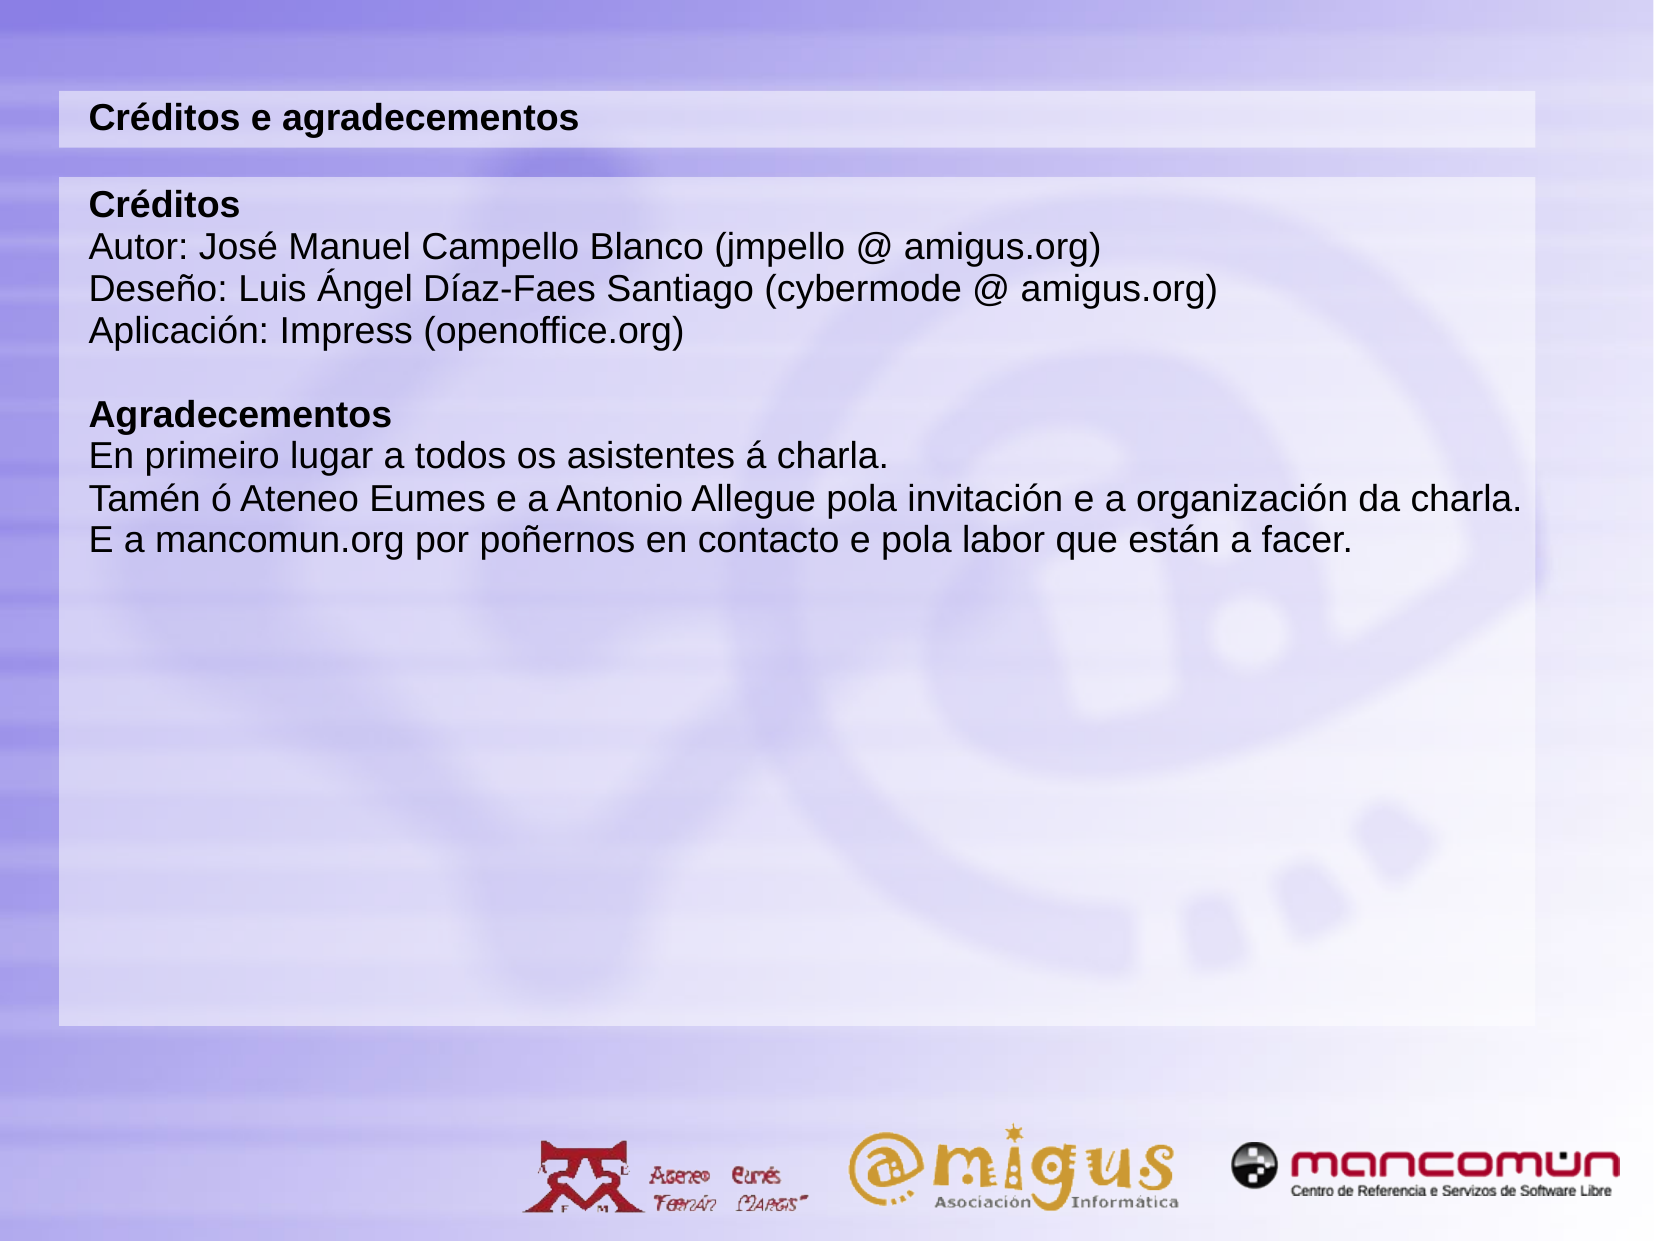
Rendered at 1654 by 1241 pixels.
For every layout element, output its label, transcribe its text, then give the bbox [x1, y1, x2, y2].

picture [0, 0, 1654, 1241]
text_box Créditos Autor: José Manuel Campello Blanco (jmpello @ amigus.org) Deseño: Luis Ángel Díaz-Faes Santiago (cybermode @ amigus.org) Aplicación: Impress (openoffice.org) Agradecementos En primeiro lugar a todos os asistentes á charla. Tamén ó Ateneo Eumes e a Antonio Allegue pola invitación e a organización da charla. E a mancomun.org por poñernos en contacto e pola labor que están a facer. [59, 177, 1536, 1026]
text_box Créditos e agradecementos [59, 90, 1536, 148]
